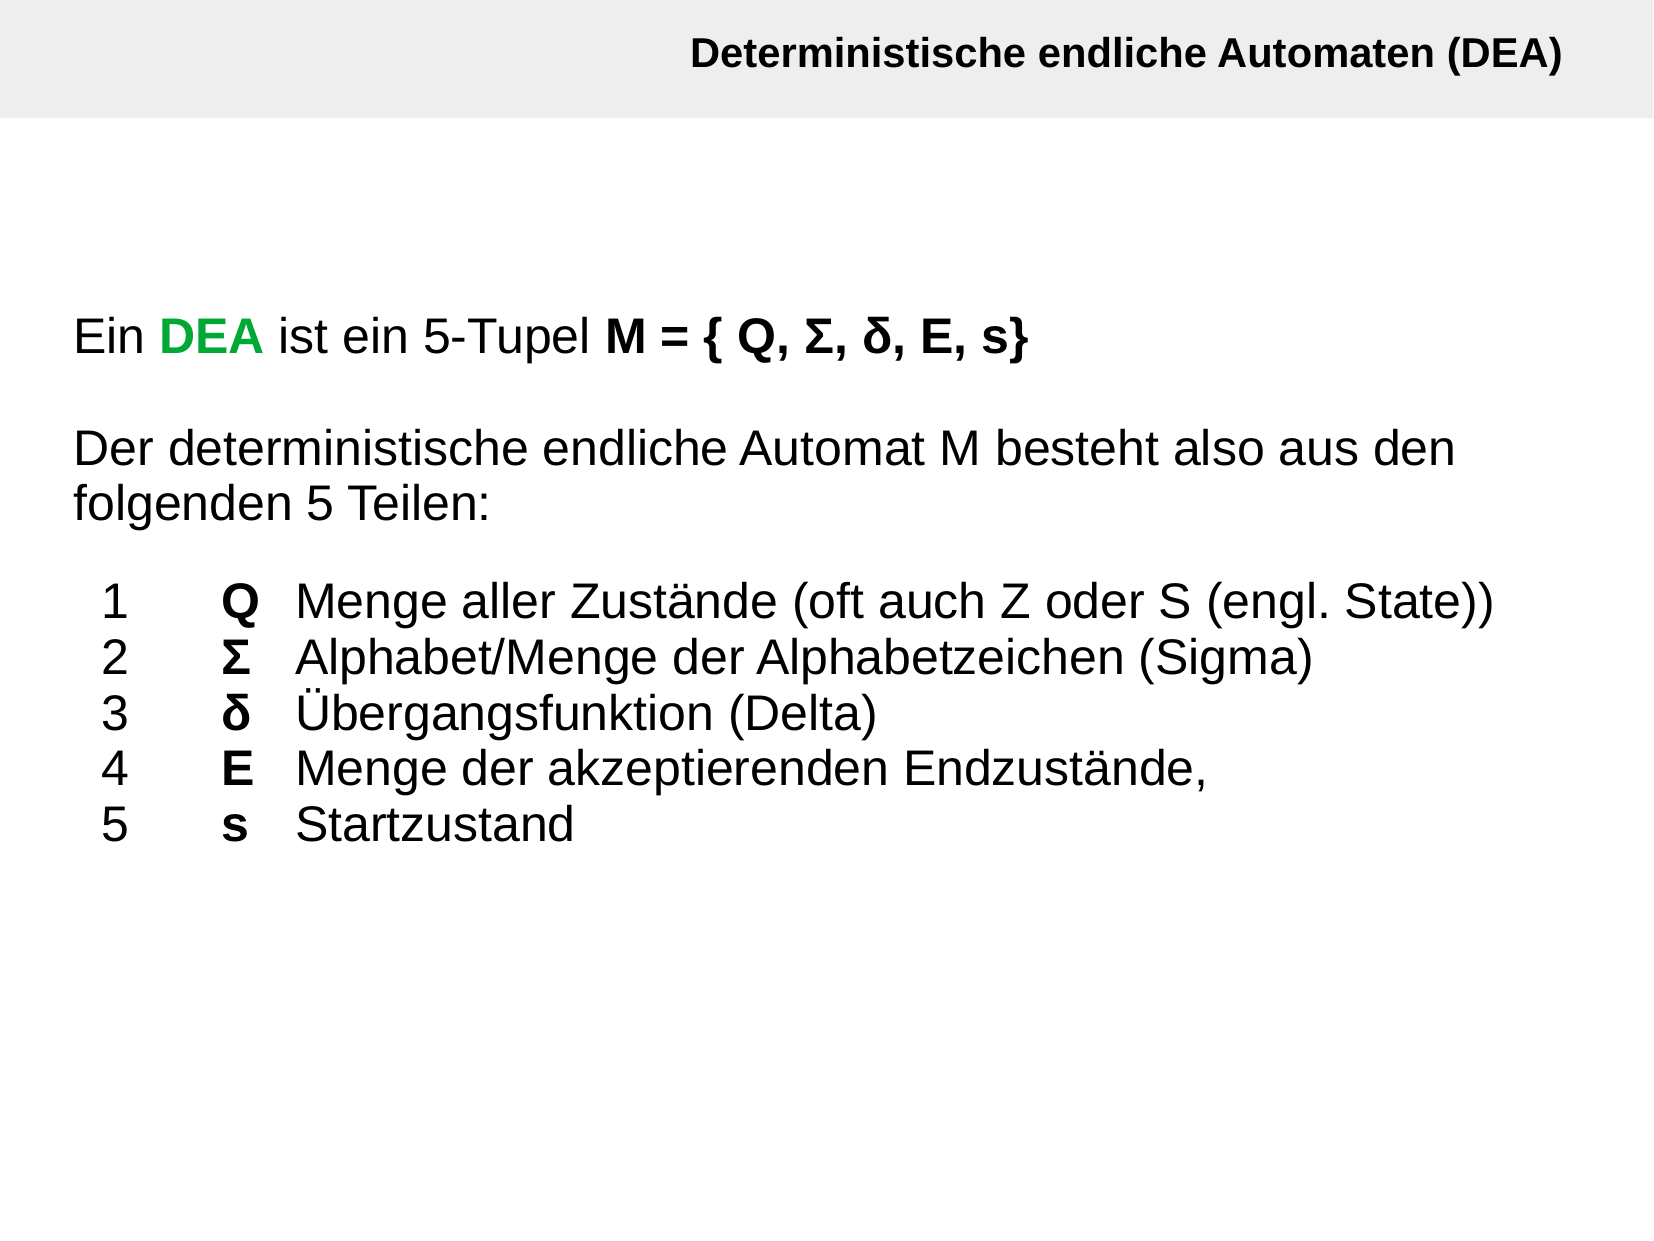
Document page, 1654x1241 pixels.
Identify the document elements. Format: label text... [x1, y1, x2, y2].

text_box Deterministische endliche Automaten (DEA) [675, 22, 1625, 89]
text_box [0, 0, 1654, 119]
text_box Ein DEA ist ein 5-Tupel M = { Q, Σ, δ, E, s} Der deterministische endliche Automat M besteht also aus den folgenden 5 Teilen: 1 Q Menge aller Zustände (oft auch Z oder S (engl. State)) 2 Σ Alphabet/Menge der Alphabetzeichen (Sigma) 3 δ Übergangsfunktion (Delta) 4 E Menge der akzeptierenden Endzustände, 5 s Startzustand [59, 301, 1625, 916]
